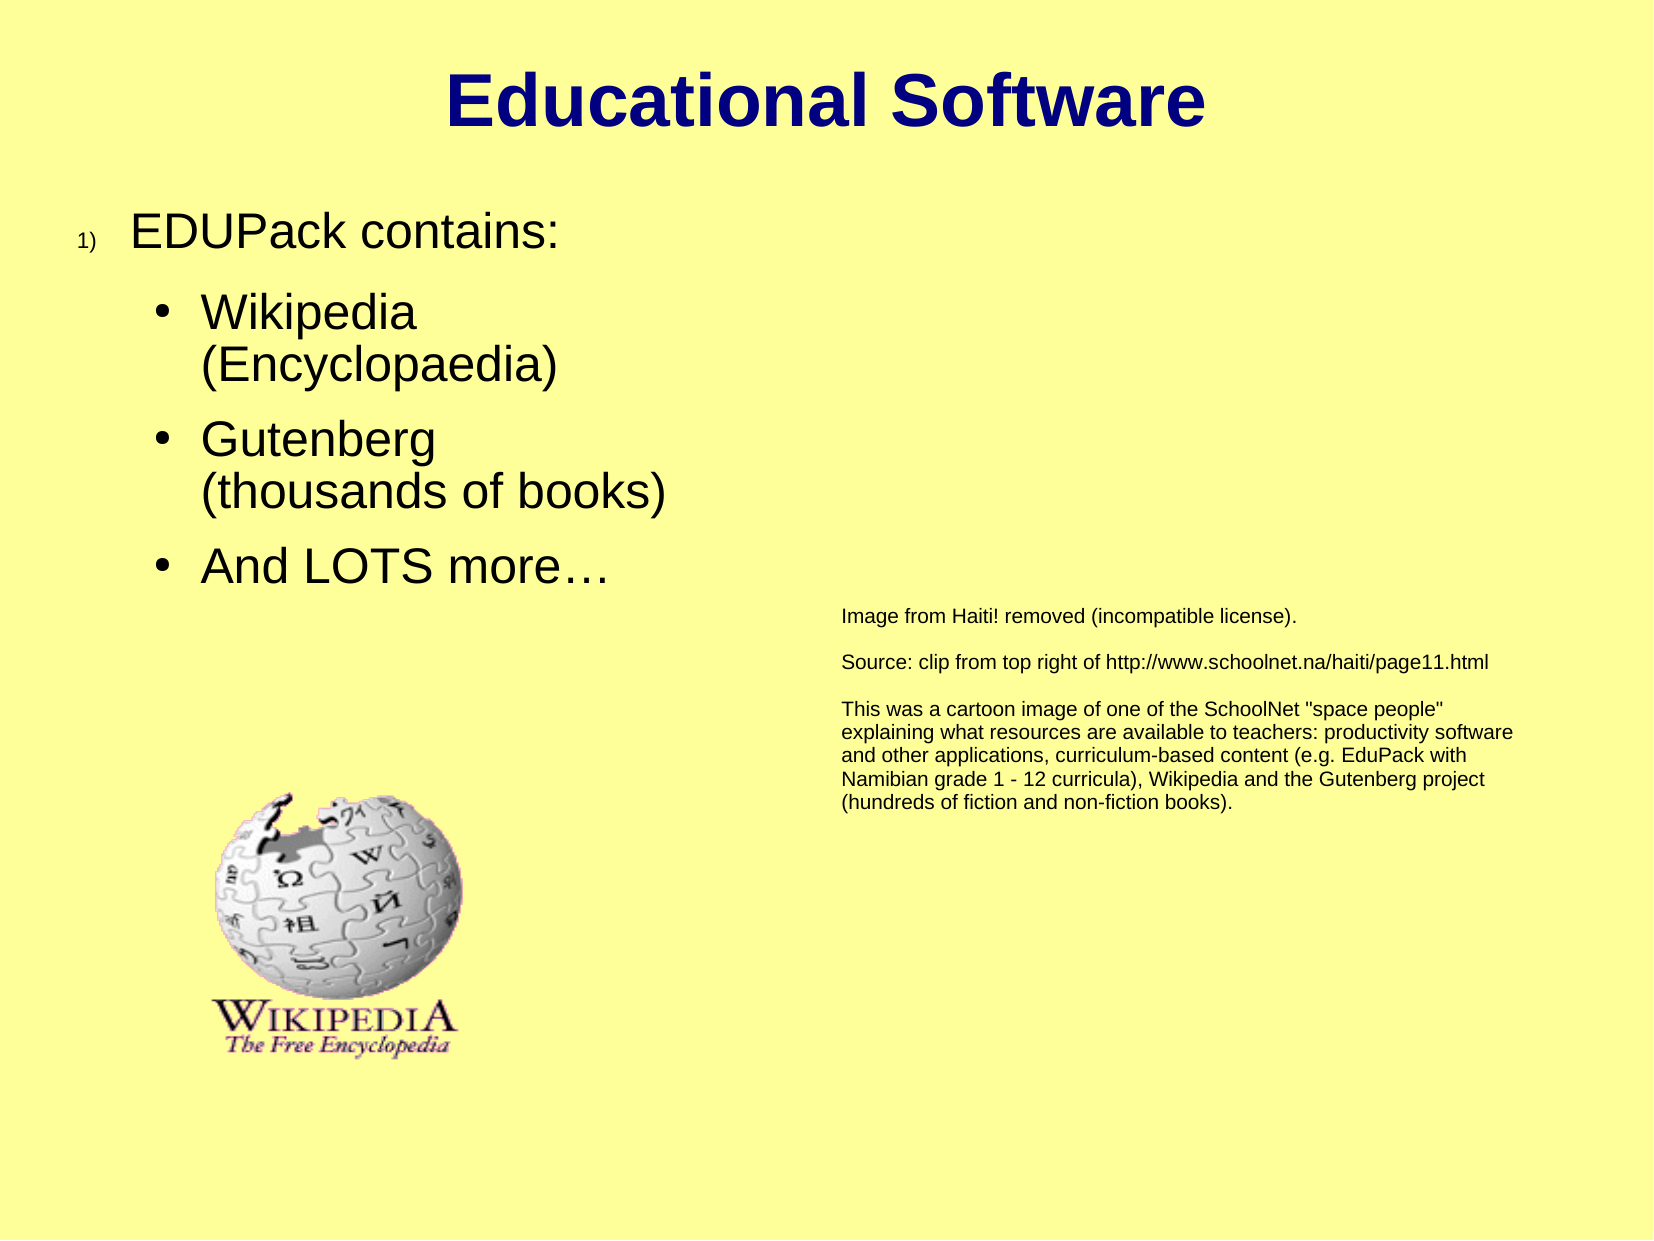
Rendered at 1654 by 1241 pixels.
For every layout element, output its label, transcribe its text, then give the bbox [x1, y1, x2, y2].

picture [202, 791, 475, 1063]
text_box Image from Haiti! removed (incompatible license). Source: clip from top right of http://www.schoolnet.na/haiti/page11.html This was a cartoon image of one of the SchoolNet "space people" explaining what resources are available to teachers: productivity software and other applications, curriculum-based content (e.g. EduPack with Namibian grade 1 - 12 curricula), Wikipedia and the Gutenberg project (hundreds of fiction and non-fiction books). [826, 597, 1532, 839]
title Educational Software [59, 29, 1595, 178]
list EDUPack contains: Wikipedia (Encyclopaedia) Gutenberg (thousands of books) And LOTS more… [59, 206, 709, 642]
